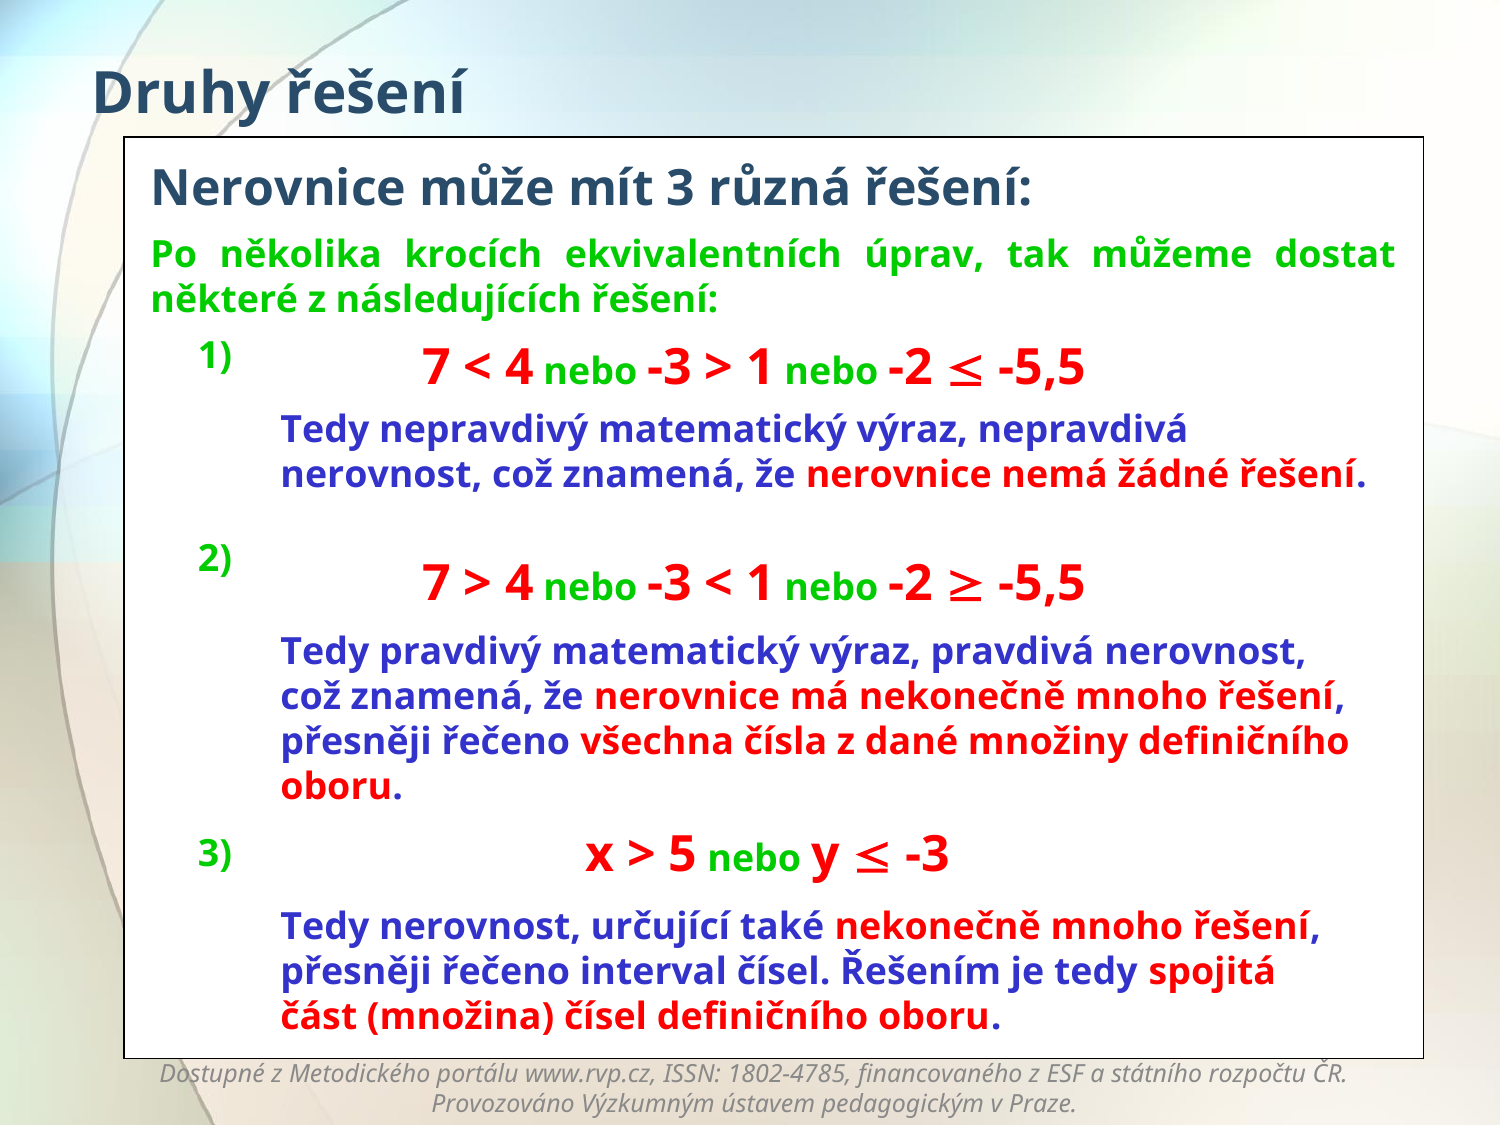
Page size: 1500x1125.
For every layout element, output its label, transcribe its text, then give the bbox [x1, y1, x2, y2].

text_box Po několika krocích ekvivalentních úprav, tak můžeme dostat některé z následujících řešení: [135, 200, 1412, 351]
text_box 2) [183, 515, 266, 598]
text_box [123, 137, 1424, 1059]
text_box Druhy řešení [76, 42, 1402, 138]
text_box 3) [183, 810, 266, 894]
text_box x > 5 nebo y  -3 [560, 822, 1069, 882]
text_box 7 < 4 nebo -3 > 1 nebo -2  -5,5 [407, 323, 1152, 407]
text_box 7 > 4 nebo -3 < 1 nebo -2  -5,5 [407, 538, 1152, 622]
text_box Tedy nerovnost, určující také nekonečně mnoho řešení, přesněji řečeno interval čísel. Řešením je tedy spojitá část (množina) čísel definičního oboru. [265, 928, 1376, 1012]
text_box 1) [183, 311, 266, 395]
picture [0, 0, 1500, 1125]
text_box Tedy nepravdivý matematický výraz, nepravdivá nerovnost, což znamená, že nerovnice nemá žádné řešení. [265, 408, 1388, 492]
text_box Tedy pravdivý matematický výraz, pravdivá nerovnost, což znamená, že nerovnice má nekonečně mnoho řešení, přesněji řečeno všechna čísla z dané množiny definičního oboru. [265, 675, 1376, 759]
title Nerovnice může mít 3 různá řešení: [135, 148, 1412, 200]
